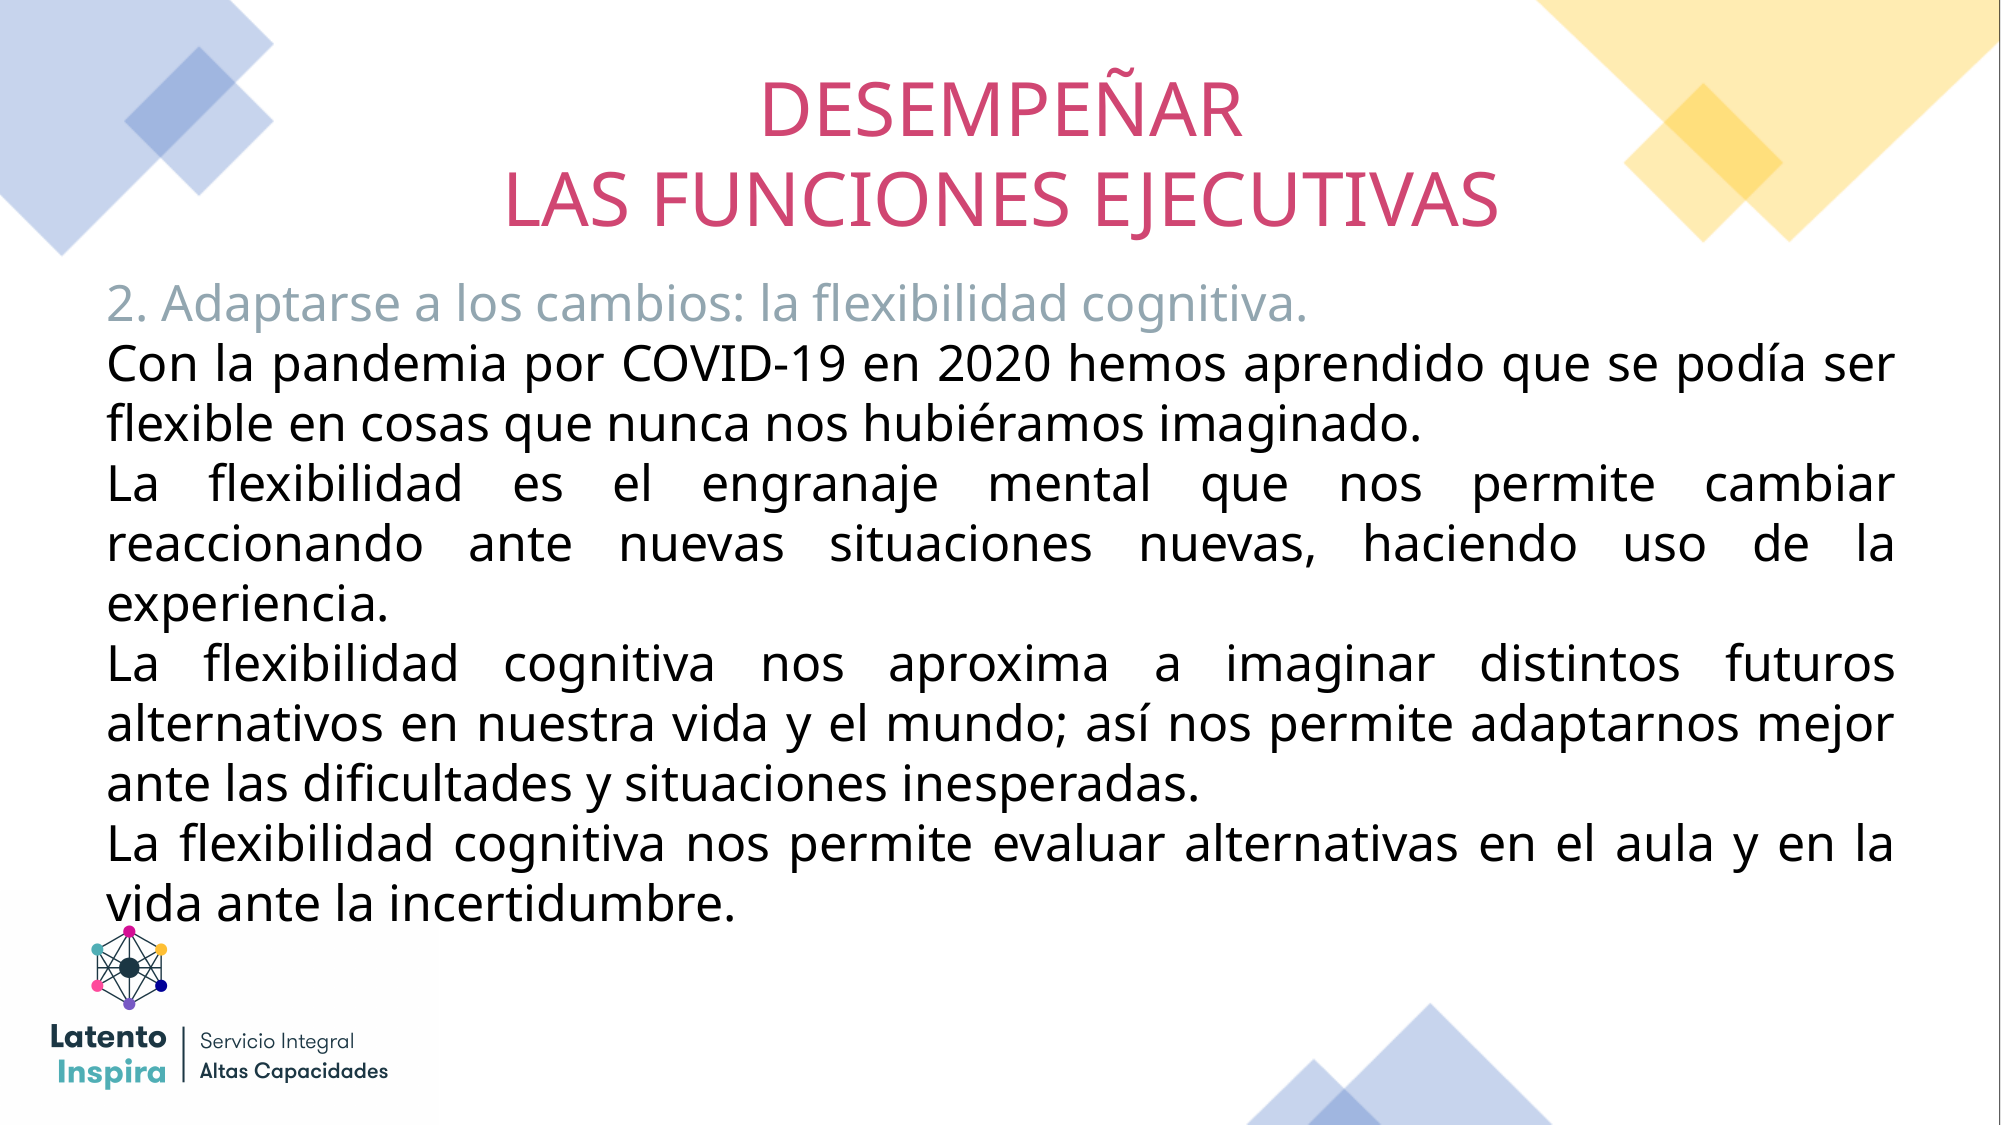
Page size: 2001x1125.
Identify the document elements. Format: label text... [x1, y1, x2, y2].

picture [0, 0, 2001, 1125]
text_box DESEMPEÑAR LAS FUNCIONES EJECUTIVAS 2. Adaptarse a los cambios: la flexibilidad cognitiva. Con la pandemia por COVID-19 en 2020 hemos aprendido que se podía ser flexible en cosas que nunca nos hubiéramos imaginado. La flexibilidad es el engranaje mental que nos permite cambiar reaccionando ante nuevas situaciones nuevas, haciendo uso de la experiencia. La flexibilidad cognitiva nos aproxima a imaginar distintos futuros alternativos en nuestra vida y el mundo; así nos permite adaptarnos mejor ante las dificultades y situaciones inesperadas. La flexibilidad cognitiva nos permite evaluar alternativas en el aula y en la vida ante la incertidumbre. [91, 53, 1912, 939]
